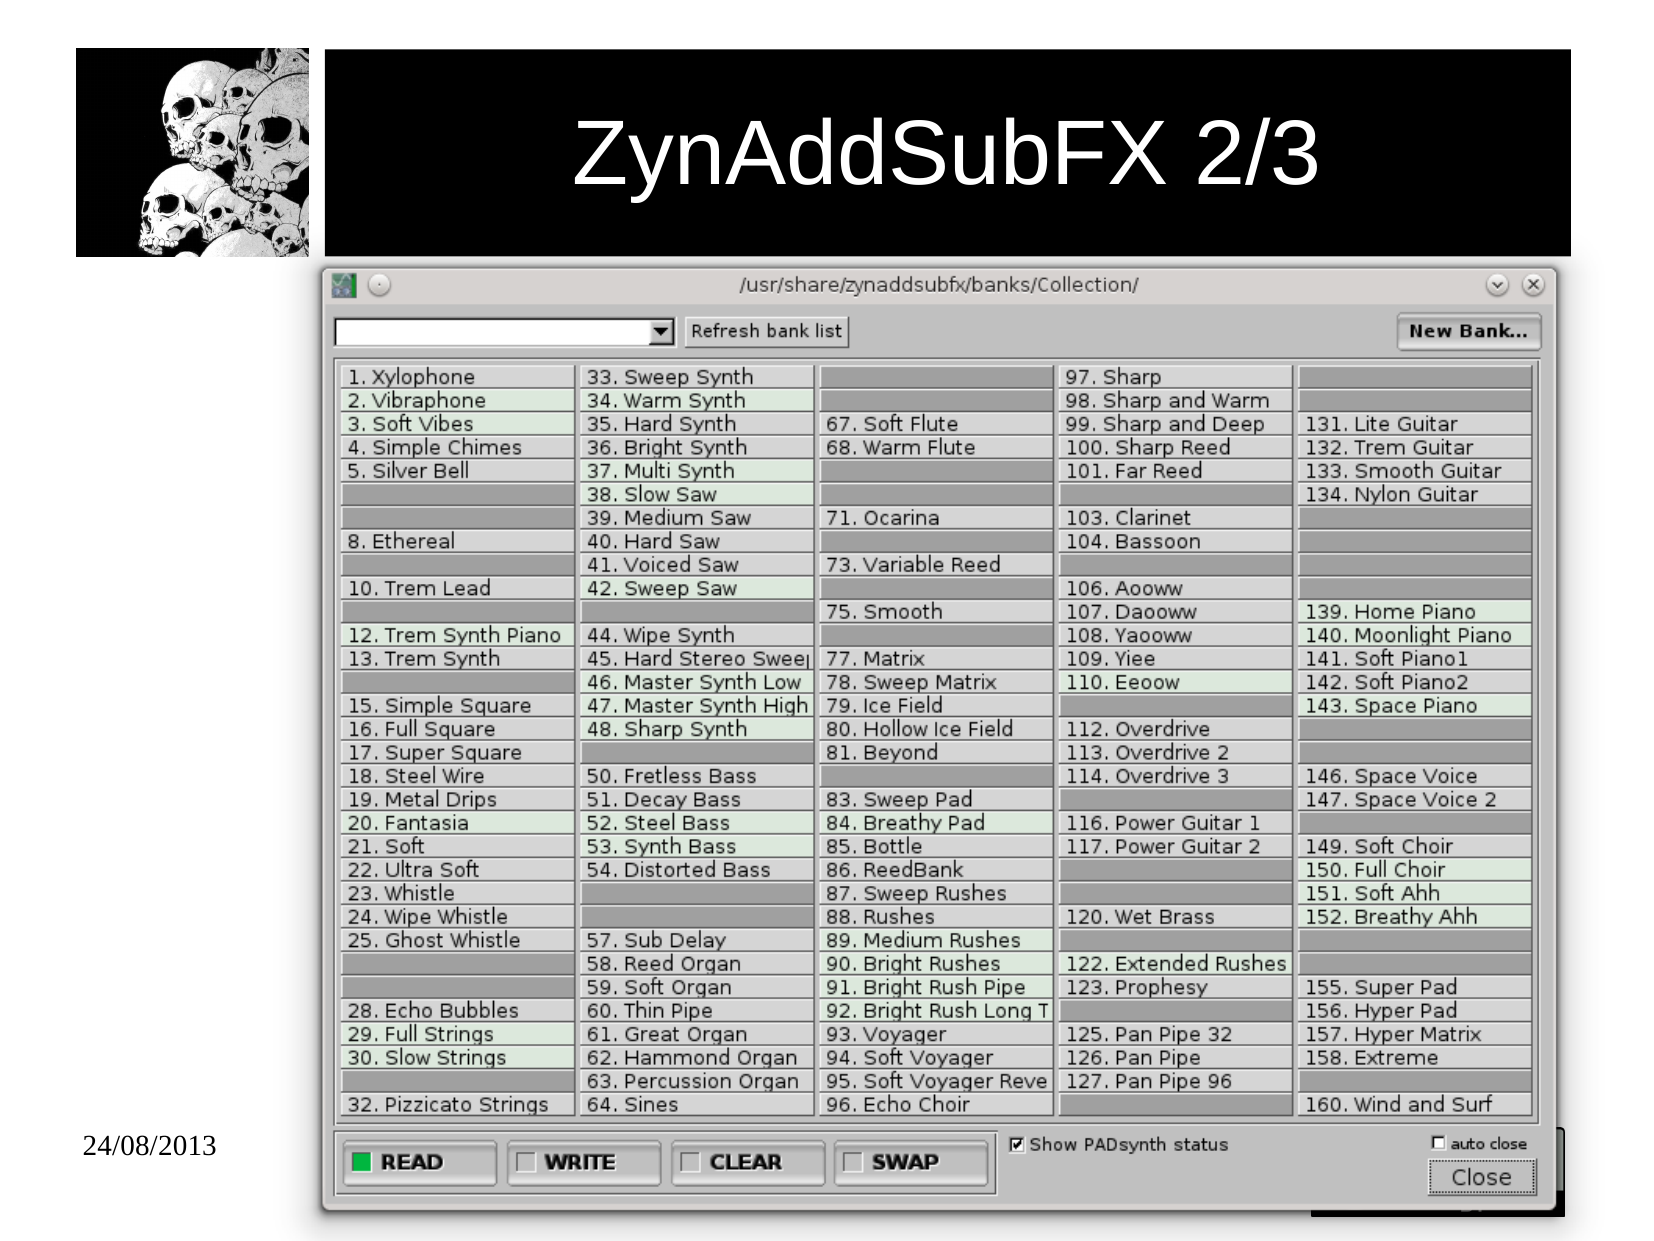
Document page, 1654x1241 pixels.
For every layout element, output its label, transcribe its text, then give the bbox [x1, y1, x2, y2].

title ZynAddSubFX 2/3 [324, 49, 1571, 206]
picture [76, 48, 1619, 1241]
